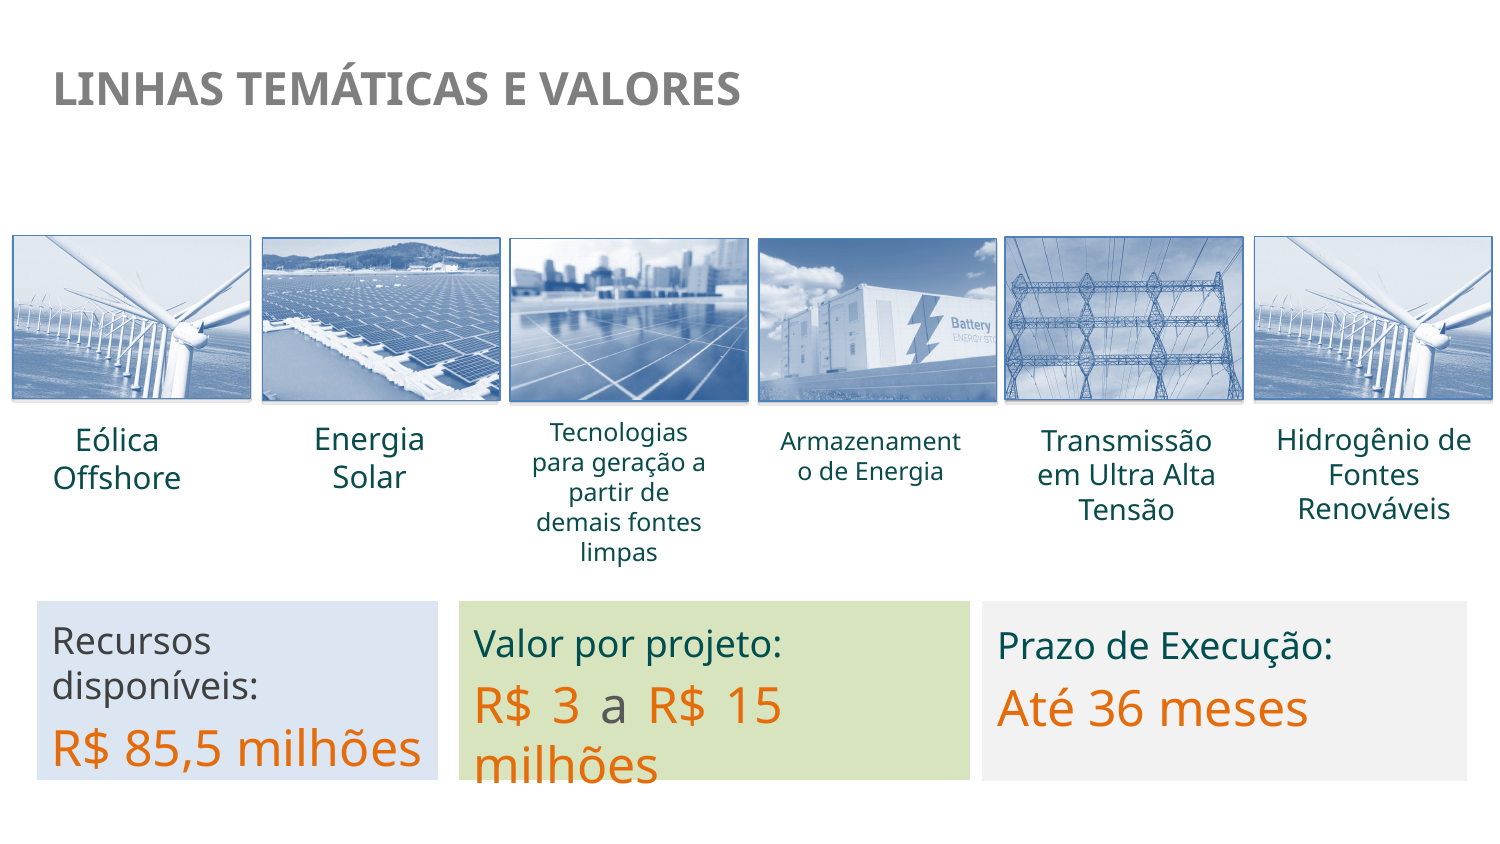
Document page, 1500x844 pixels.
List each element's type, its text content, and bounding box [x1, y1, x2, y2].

text_box Eólica Offshore [19, 413, 216, 503]
text_box [459, 601, 970, 612]
text_box [37, 601, 438, 609]
text_box LINHAS TEMÁTICAS E VALORES [37, 20, 1454, 155]
text_box Transmissão em Ultra Alta Tensão [1008, 414, 1246, 534]
picture [510, 239, 748, 401]
text_box Recursos disponíveis: R$ 85,5 milhões [37, 609, 438, 784]
text_box Hidrogênio de Fontes Renováveis [1255, 413, 1493, 533]
text_box Valor por projeto: R$ 3 a R$ 15 milhões [459, 612, 970, 802]
text_box Energia Solar [271, 412, 468, 502]
text_box [982, 601, 1467, 781]
picture [1255, 237, 1492, 399]
text_box Tecnologias para geração a partir de demais fontes limpas [508, 409, 730, 574]
picture [263, 238, 500, 400]
text_box Prazo de Execução: Até 36 meses [982, 615, 1442, 744]
text_box Armazenamento de Energia [763, 418, 980, 493]
picture [1006, 237, 1243, 399]
picture [13, 236, 250, 398]
picture [759, 239, 996, 401]
